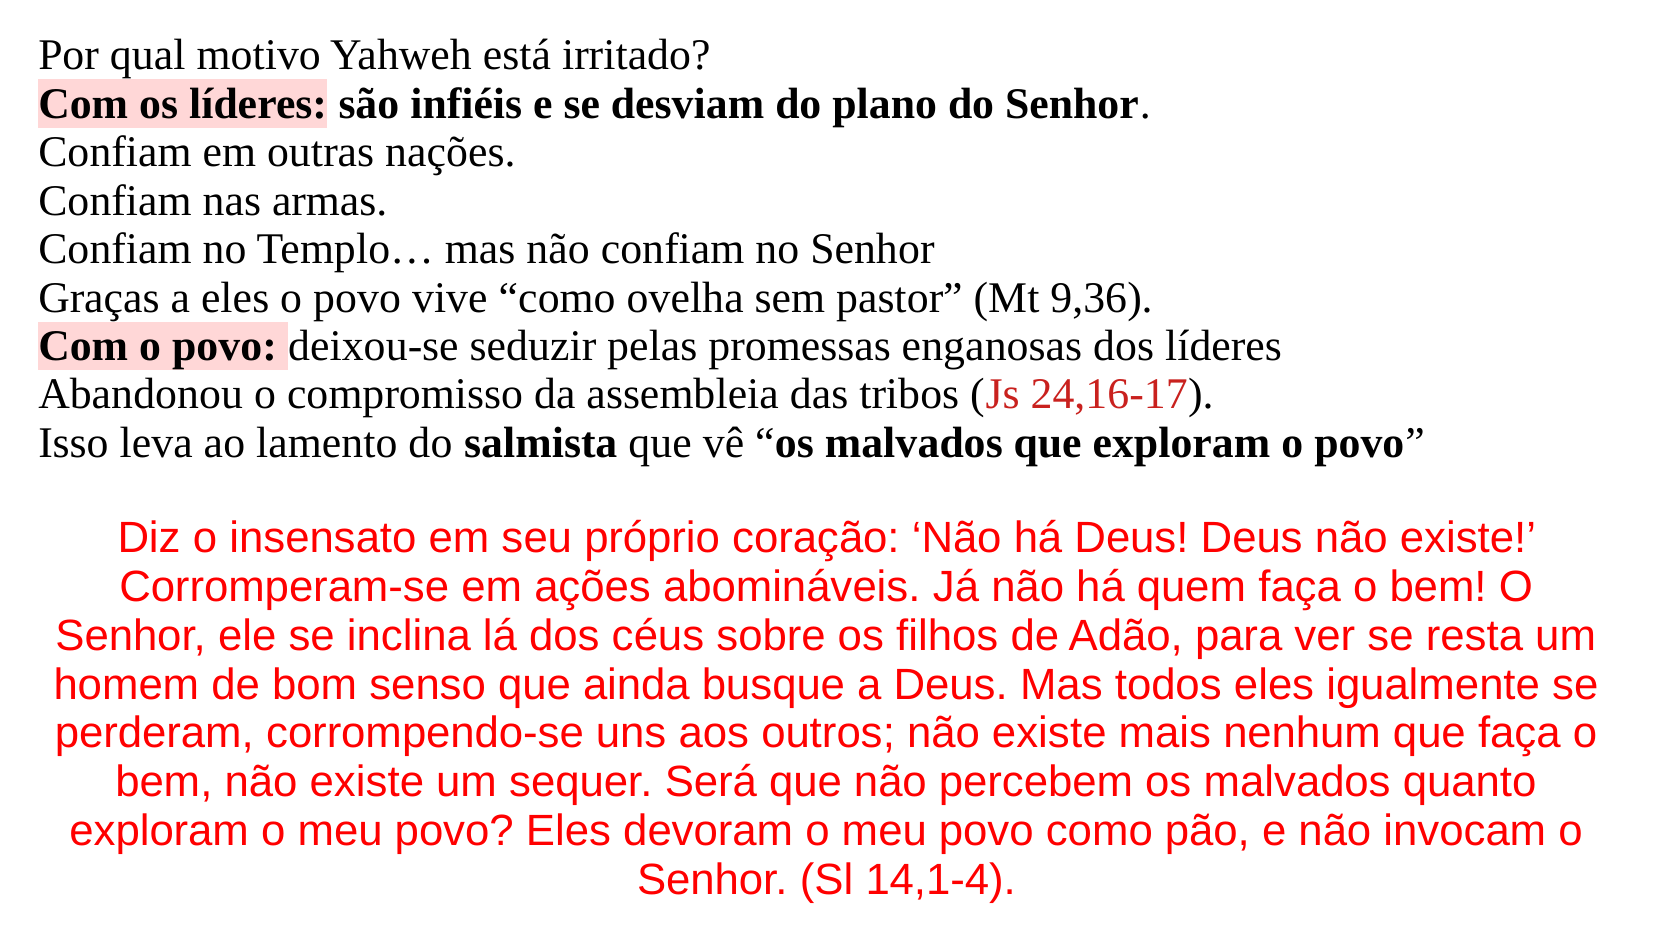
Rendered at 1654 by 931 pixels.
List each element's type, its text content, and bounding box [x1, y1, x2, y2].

text_box Por qual motivo Yahweh está irritado? Com os líderes: são infiéis e se desviam do plano do Senhor. Confiam em outras nações. Confiam nas armas. Confiam no Templo… mas não confiam no Senhor Graças a eles o povo vive “como ovelha sem pastor” (Mt 9,36). Com o povo: deixou-se seduzir pelas promessas enganosas dos líderes Abandonou o compromisso da assembleia das tribos (Js 24,16-17). Isso leva ao lamento do salmista que vê “os malvados que exploram o povo” Diz o insensato em seu próprio coração: ‘Não há Deus! Deus não existe!’ Corromperam-se em ações abomináveis. Já não há quem faça o bem! O Senhor, ele se inclina lá dos céus sobre os filhos de Adão, para ver se resta um homem de bom senso que ainda busque a Deus. Mas todos eles igualmente se perderam, corrompendo-se uns aos outros; não existe mais nenhum que faça o bem, não existe um sequer. Será que não percebem os malvados quanto exploram o meu povo? Eles devoram o meu povo como pão, e não invocam o Senhor. (Sl 14,1-4). [23, 23, 1630, 911]
